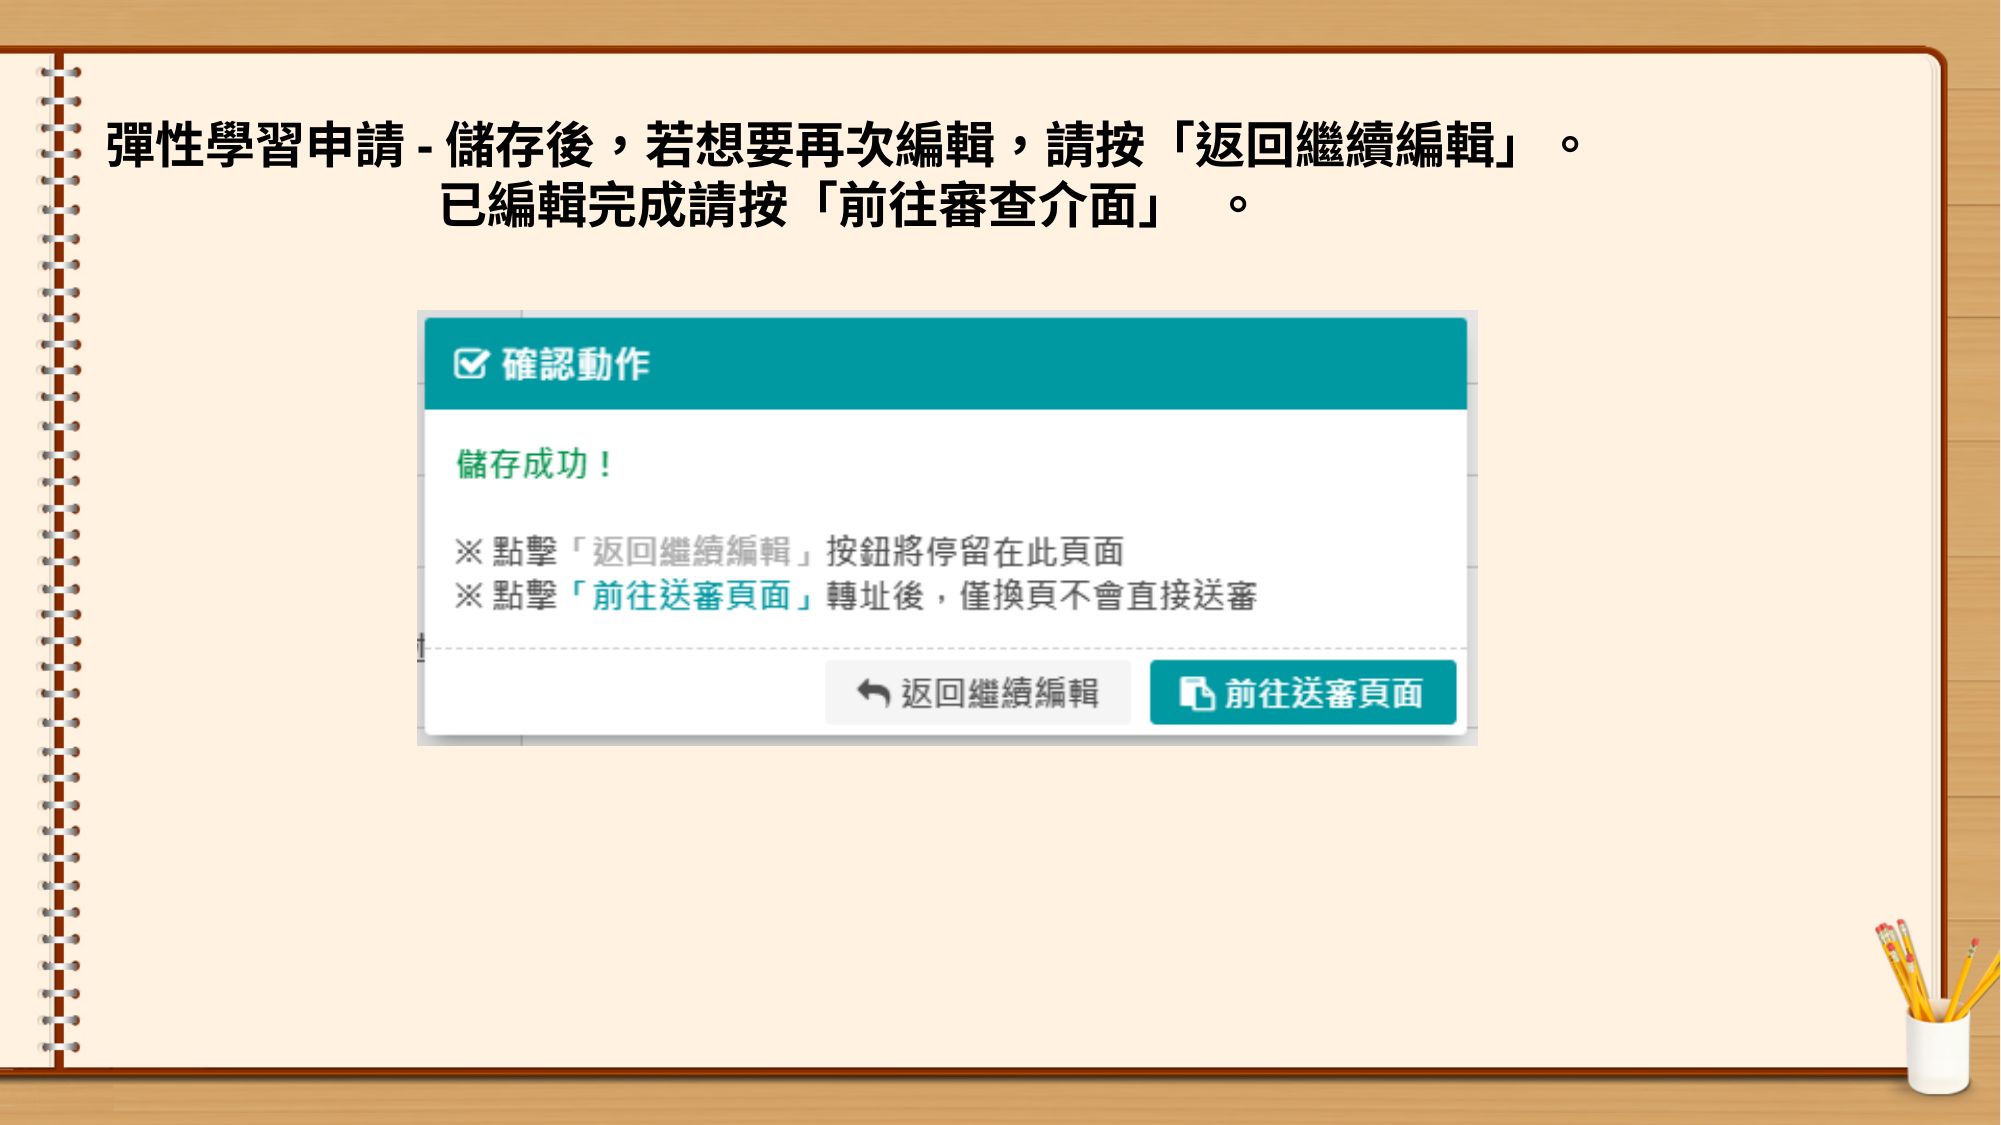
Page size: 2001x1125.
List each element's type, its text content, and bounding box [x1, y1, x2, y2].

picture [0, 0, 2001, 1125]
text_box 彈性學習申請-儲存後，若想要再次編輯，請按「返回繼續編輯」。 已編輯完成請按「前往審查介面」 。 [70, 105, 1630, 241]
